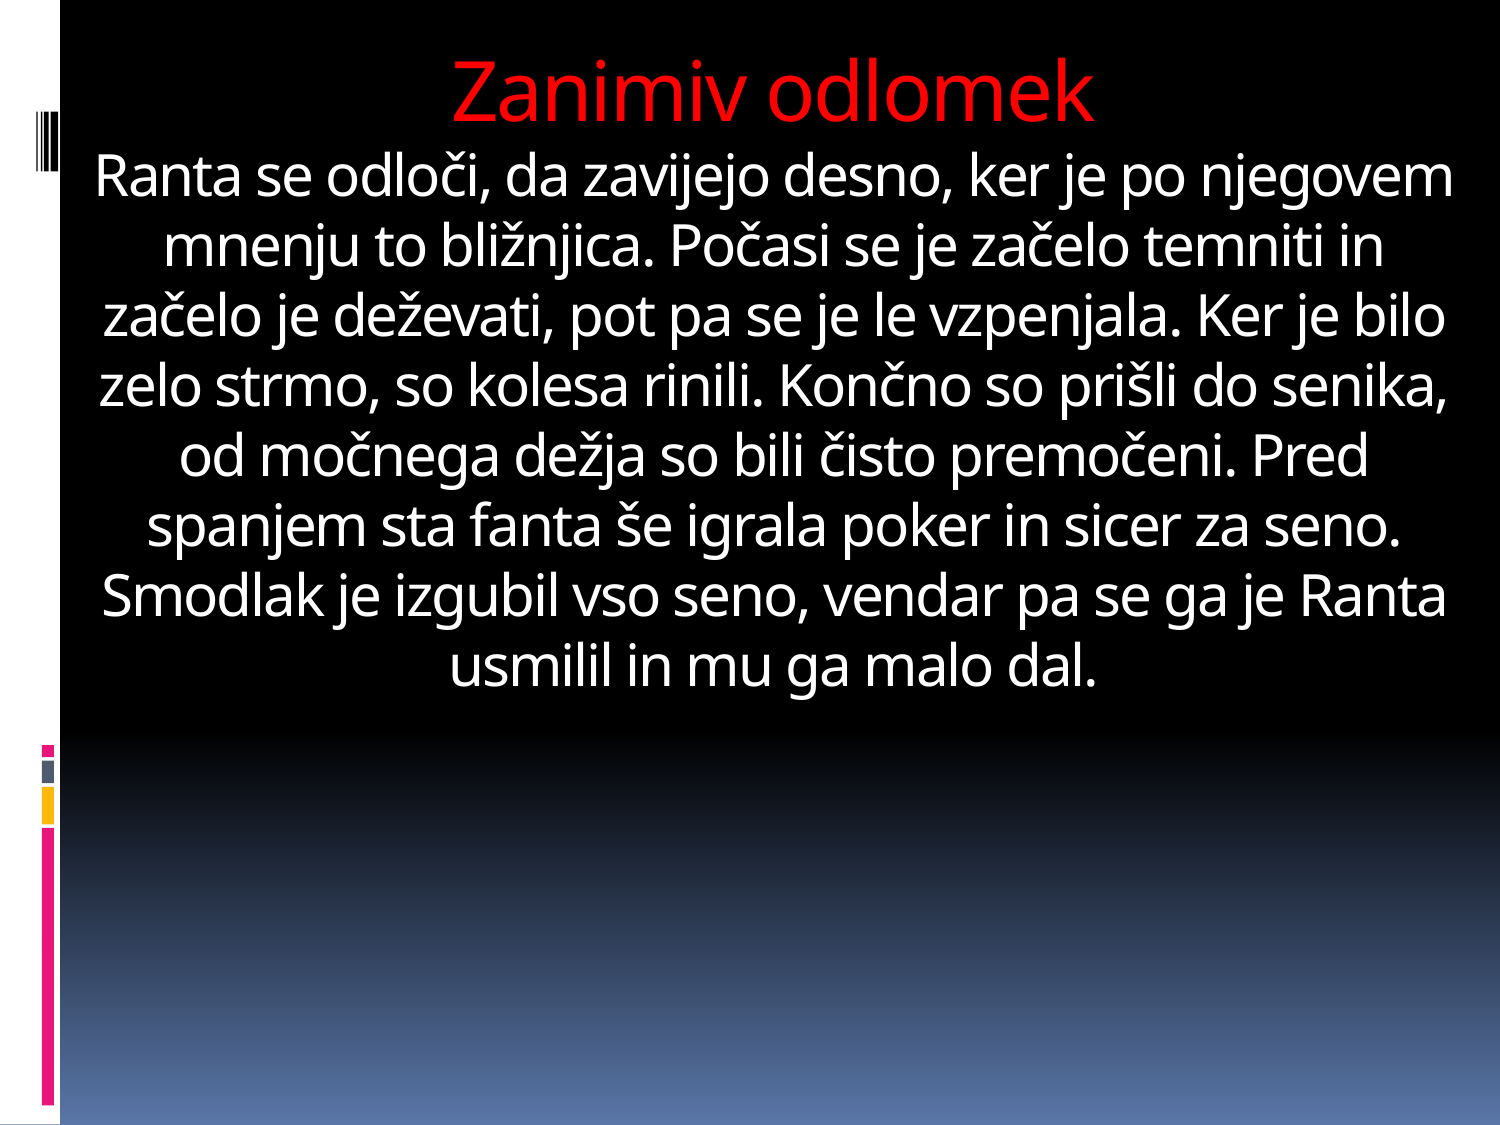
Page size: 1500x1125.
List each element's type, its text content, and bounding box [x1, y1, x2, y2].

title Zanimiv odlomek Ranta se odloči, da zavijejo desno, ker je po njegovem mnenju to bližnjica. Počasi se je začelo temniti in začelo je deževati, pot pa se je le vzpenjala. Ker je bilo zelo strmo, so kolesa rinili. Končno so prišli do senika, od močnega dežja so bili čisto premočeni. Pred spanjem sta fanta še igrala poker in sicer za seno. Smodlak je izgubil vso seno, vendar pa se ga je Ranta usmilil in mu ga malo dal. [76, 31, 1471, 1094]
